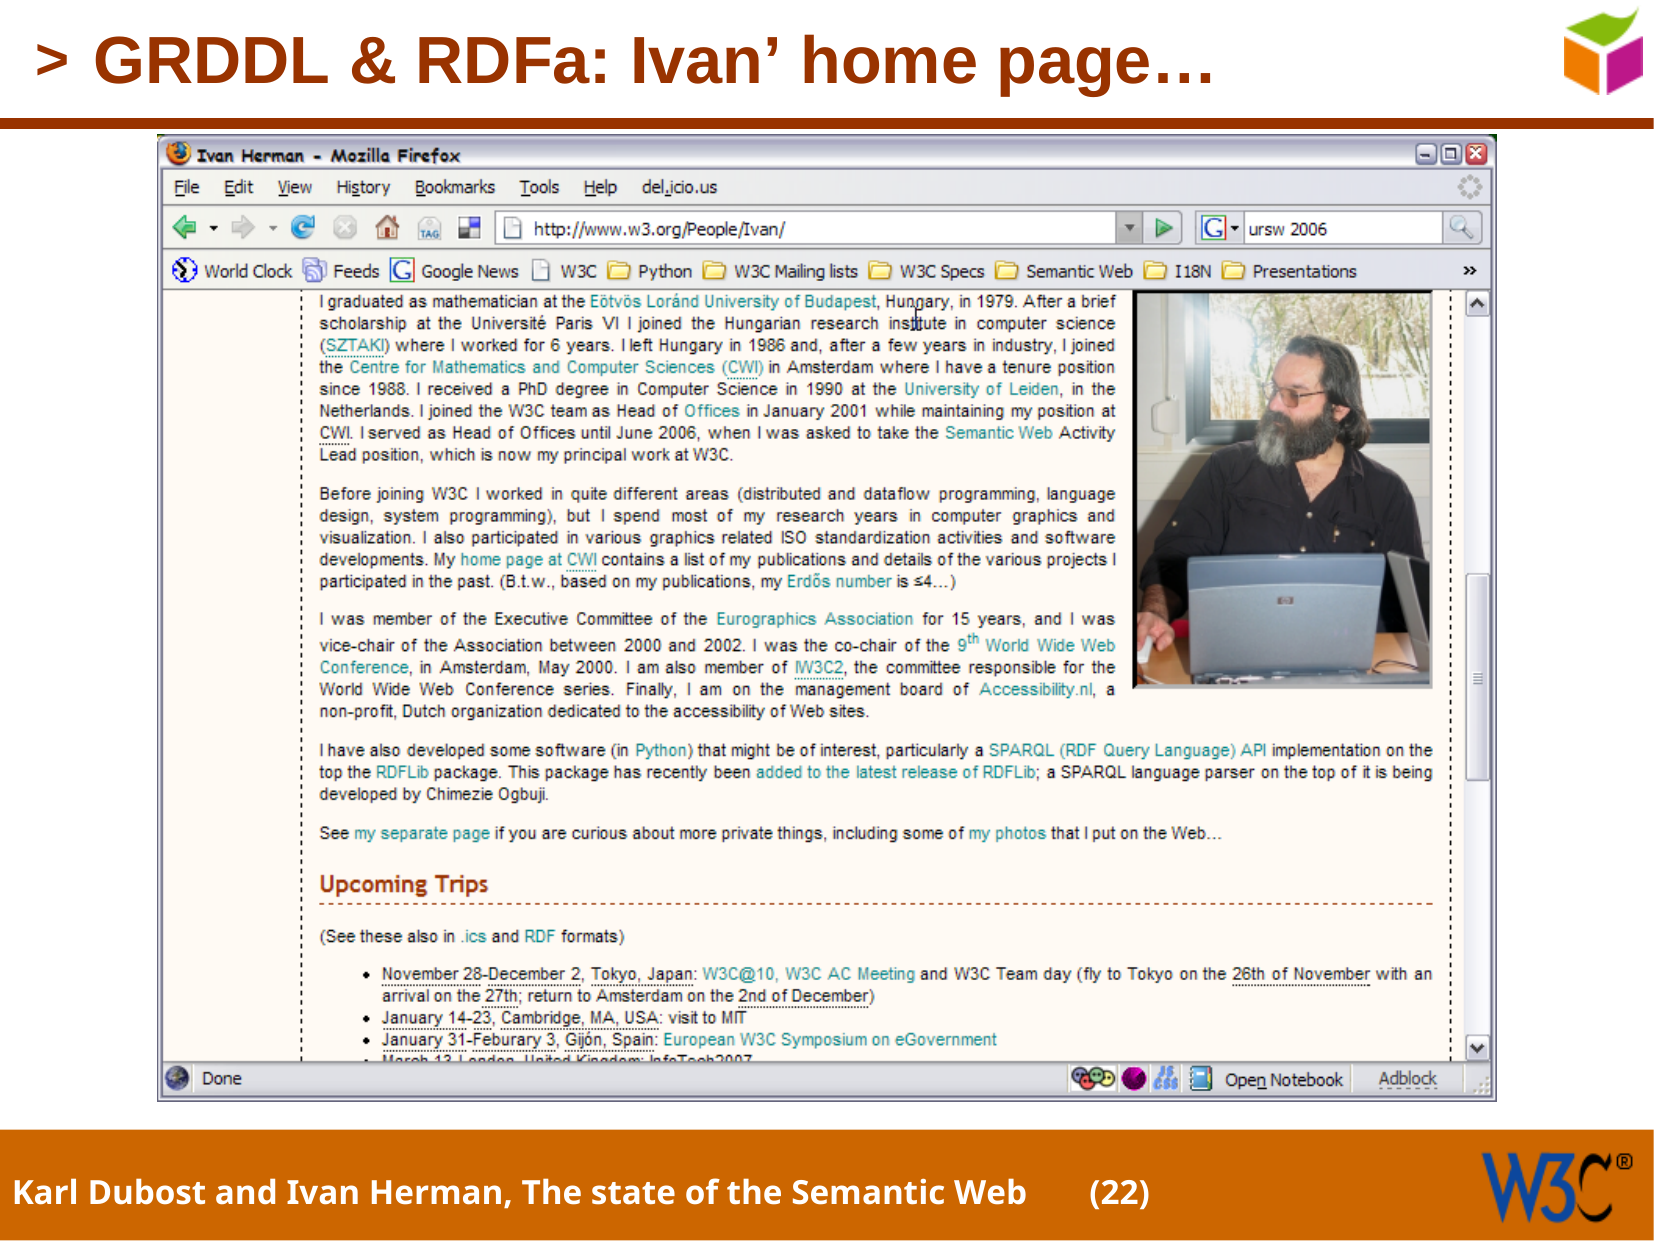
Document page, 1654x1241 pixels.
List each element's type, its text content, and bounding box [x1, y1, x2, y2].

picture [157, 134, 1497, 1102]
picture [1477, 1149, 1639, 1228]
picture [1564, 5, 1643, 95]
title GRDDL & RDFa: Ivan’ home page… [93, 0, 1493, 119]
